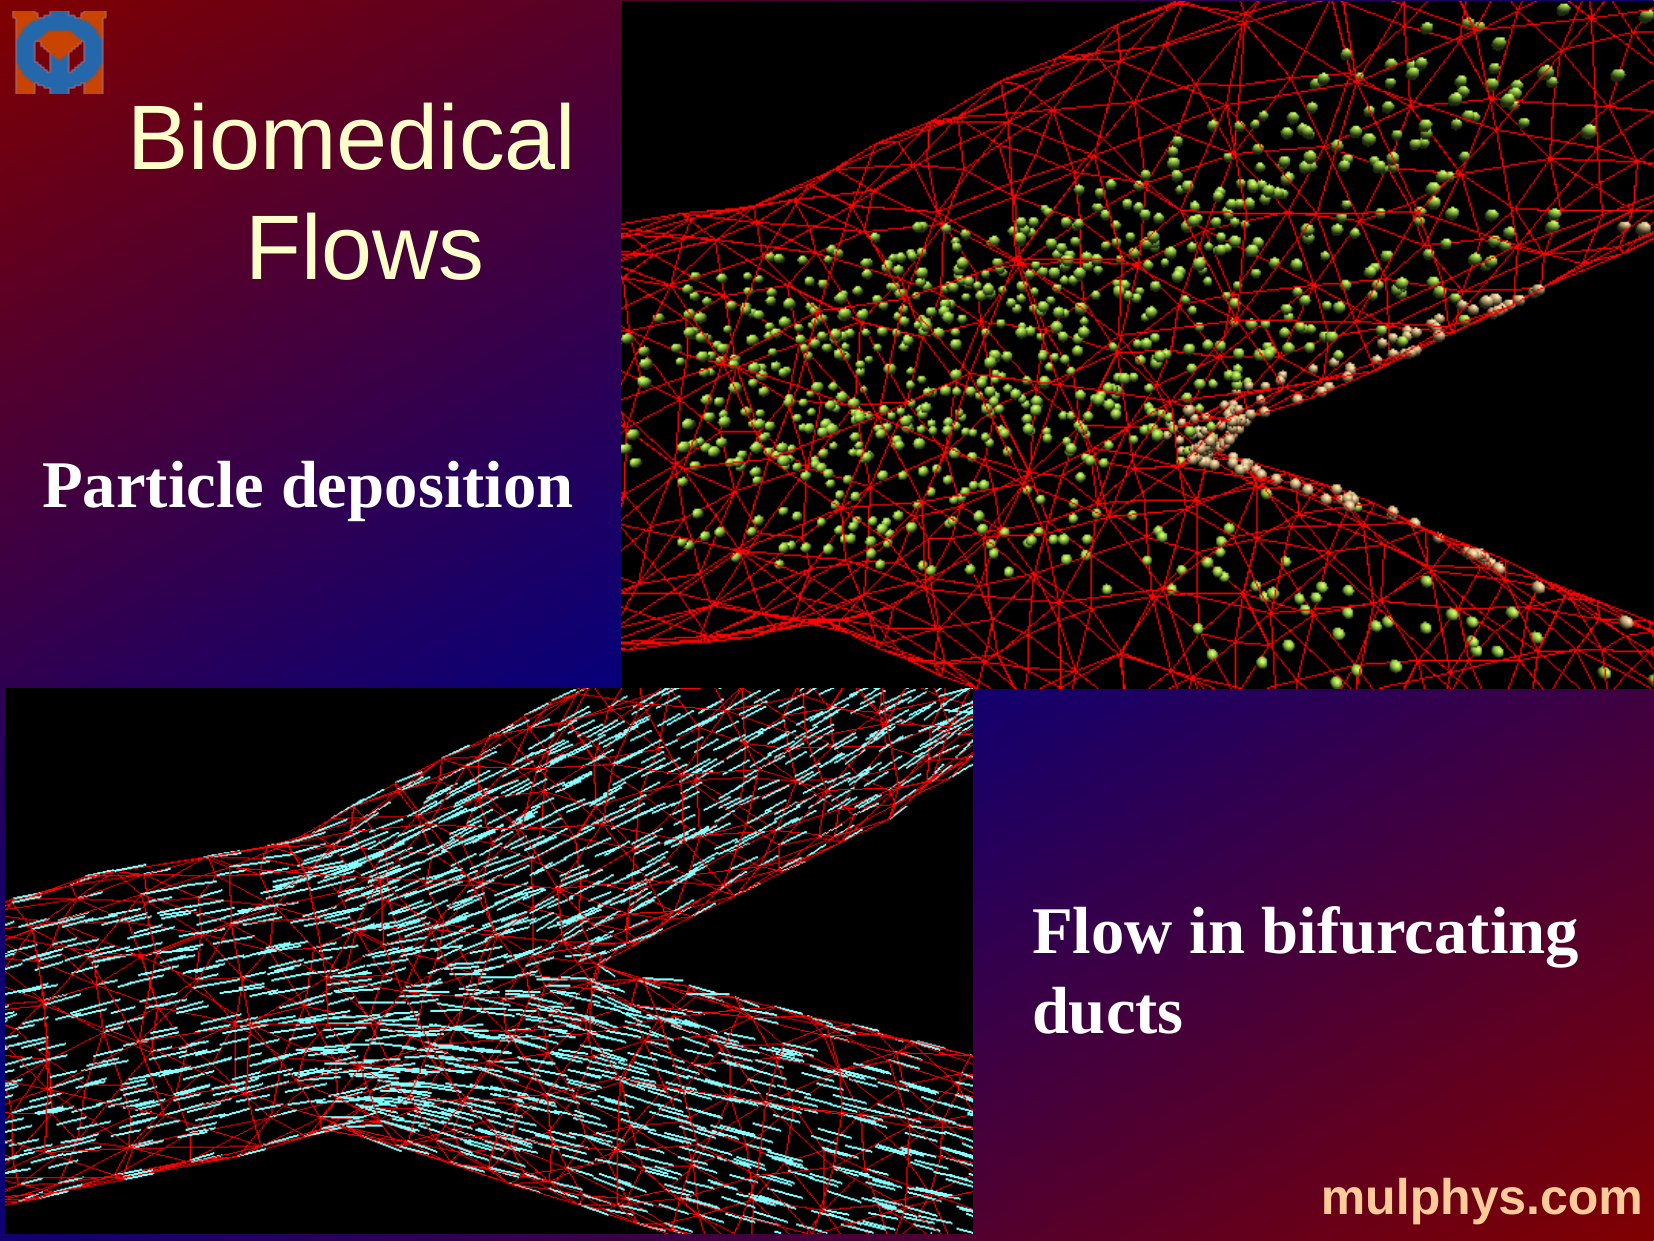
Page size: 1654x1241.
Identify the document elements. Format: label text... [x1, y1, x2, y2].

text_box mulphys.com [1320, 1164, 1644, 1225]
picture [11, 11, 110, 95]
picture [5, 1, 1654, 1235]
text_box Particle deposition [41, 440, 575, 521]
text_box Flow in bifurcating ducts [1032, 887, 1581, 1047]
text_box Biomedical Flows [55, 77, 676, 298]
